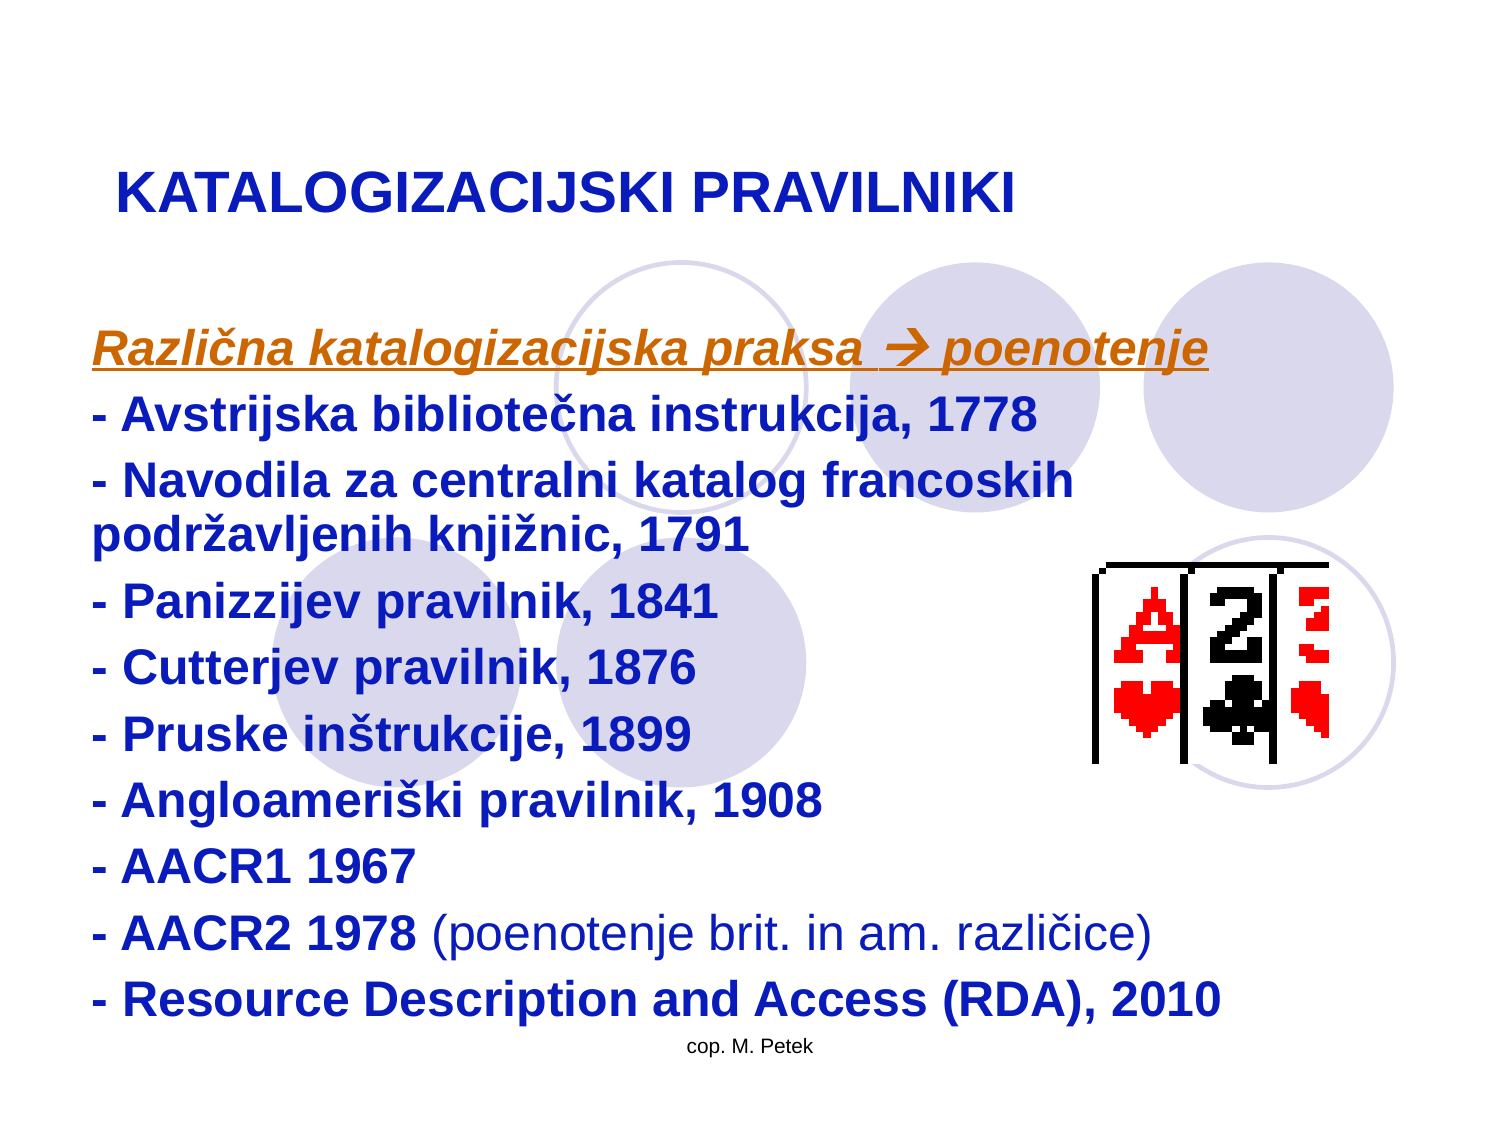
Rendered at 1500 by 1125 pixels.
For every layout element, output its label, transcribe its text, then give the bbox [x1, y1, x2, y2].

title KATALOGIZACIJSKI PRAVILNIKI [100, 42, 1433, 232]
picture [1092, 562, 1329, 764]
subtitle Različna katalogizacijska praksa  poenotenje - Avstrijska bibliotečna instrukcija, 1778 - Navodila za centralni katalog francoskih podržavljenih knjižnic, 1791 - Panizzijev pravilnik, 1841 - Cutterjev pravilnik, 1876 - Pruske inštrukcije, 1899 - Angloameriški pravilnik, 1908 - AACR1 1967 - AACR2 1978 (poenotenje brit. in am. različice) - Resource Description and Access (RDA), 2010 [76, 231, 1375, 1029]
